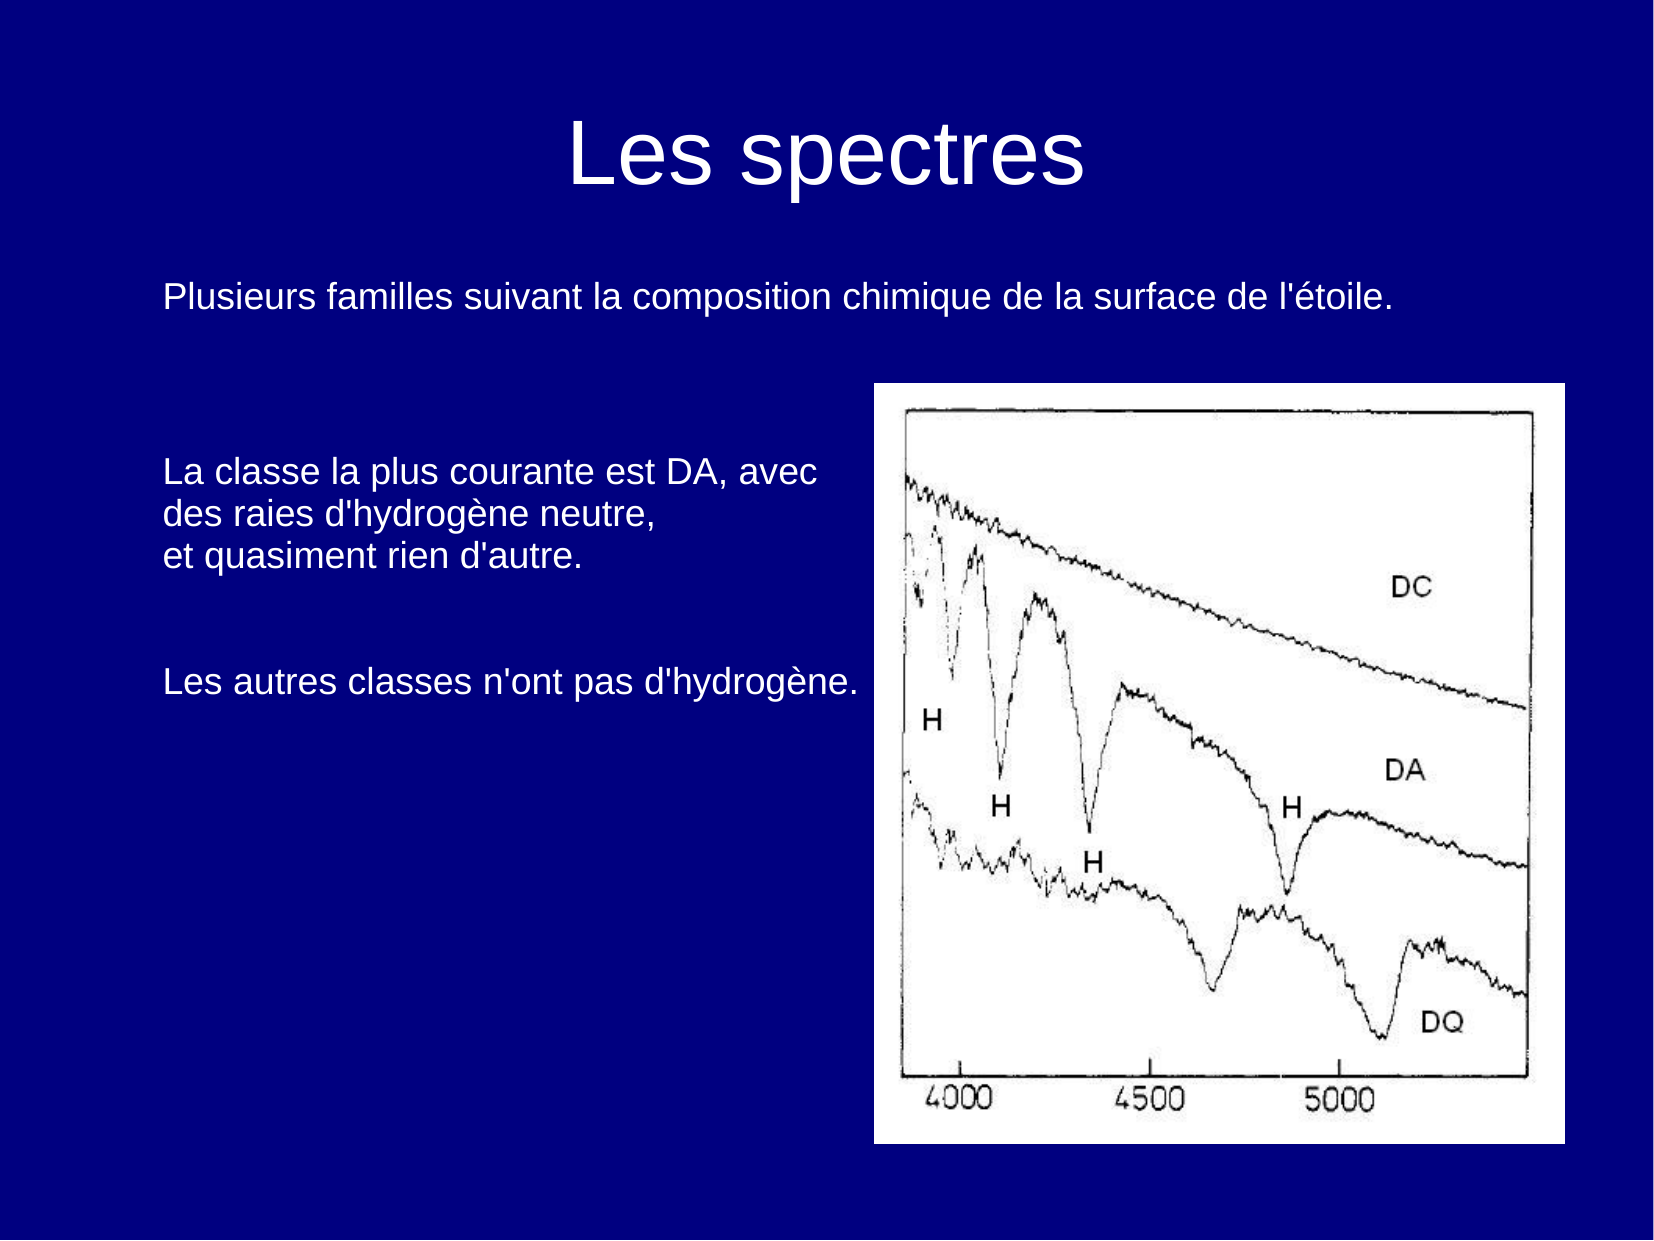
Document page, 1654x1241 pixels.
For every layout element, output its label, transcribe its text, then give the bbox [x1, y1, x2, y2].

text_box Plusieurs familles suivant la composition chimique de la surface de l'étoile. [147, 267, 1410, 325]
text_box La classe la plus courante est DA, avec des raies d'hydrogène neutre, et quasiment rien d'autre. Les autres classes n'ont pas d'hydrogène. [147, 442, 874, 753]
picture [874, 383, 1565, 1144]
title Les spectres [82, 49, 1571, 257]
